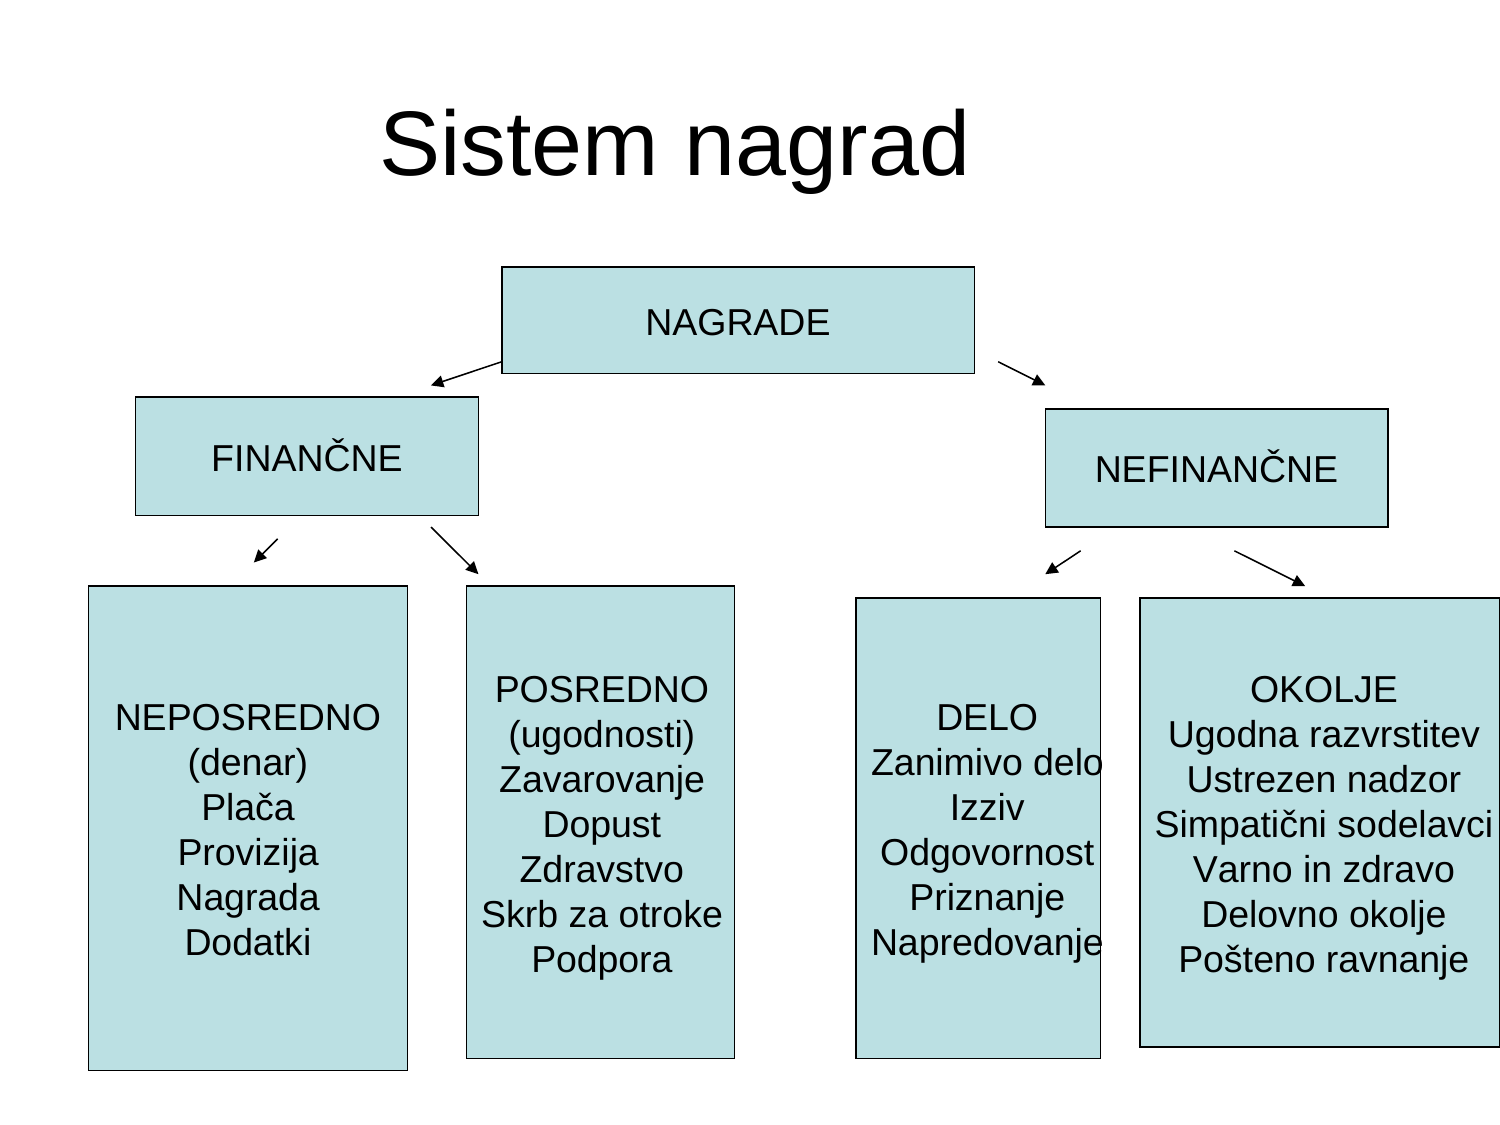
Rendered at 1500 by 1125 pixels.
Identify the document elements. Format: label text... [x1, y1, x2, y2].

text_box NEFINANČNE [1045, 408, 1388, 528]
text_box POSREDNO (ugodnosti) Zavarovanje Dopust Zdravstvo Skrb za otroke Podpora [466, 586, 735, 1059]
text_box NEPOSREDNO (denar) Plača Provizija Nagrada Dodatki [88, 586, 408, 1071]
title Sistem nagrad [0, 45, 1351, 233]
text_box FINANČNE [135, 397, 479, 516]
text_box NAGRADE [501, 267, 975, 374]
text_box OKOLJE Ugodna razvrstitev Ustrezen nadzor Simpatični sodelavci Varno in zdravo Delovno okolje Pošteno ravnanje [1139, 597, 1500, 1047]
text_box DELO Zanimivo delo Izziv Odgovornost Priznanje Napredovanje [856, 597, 1101, 1059]
